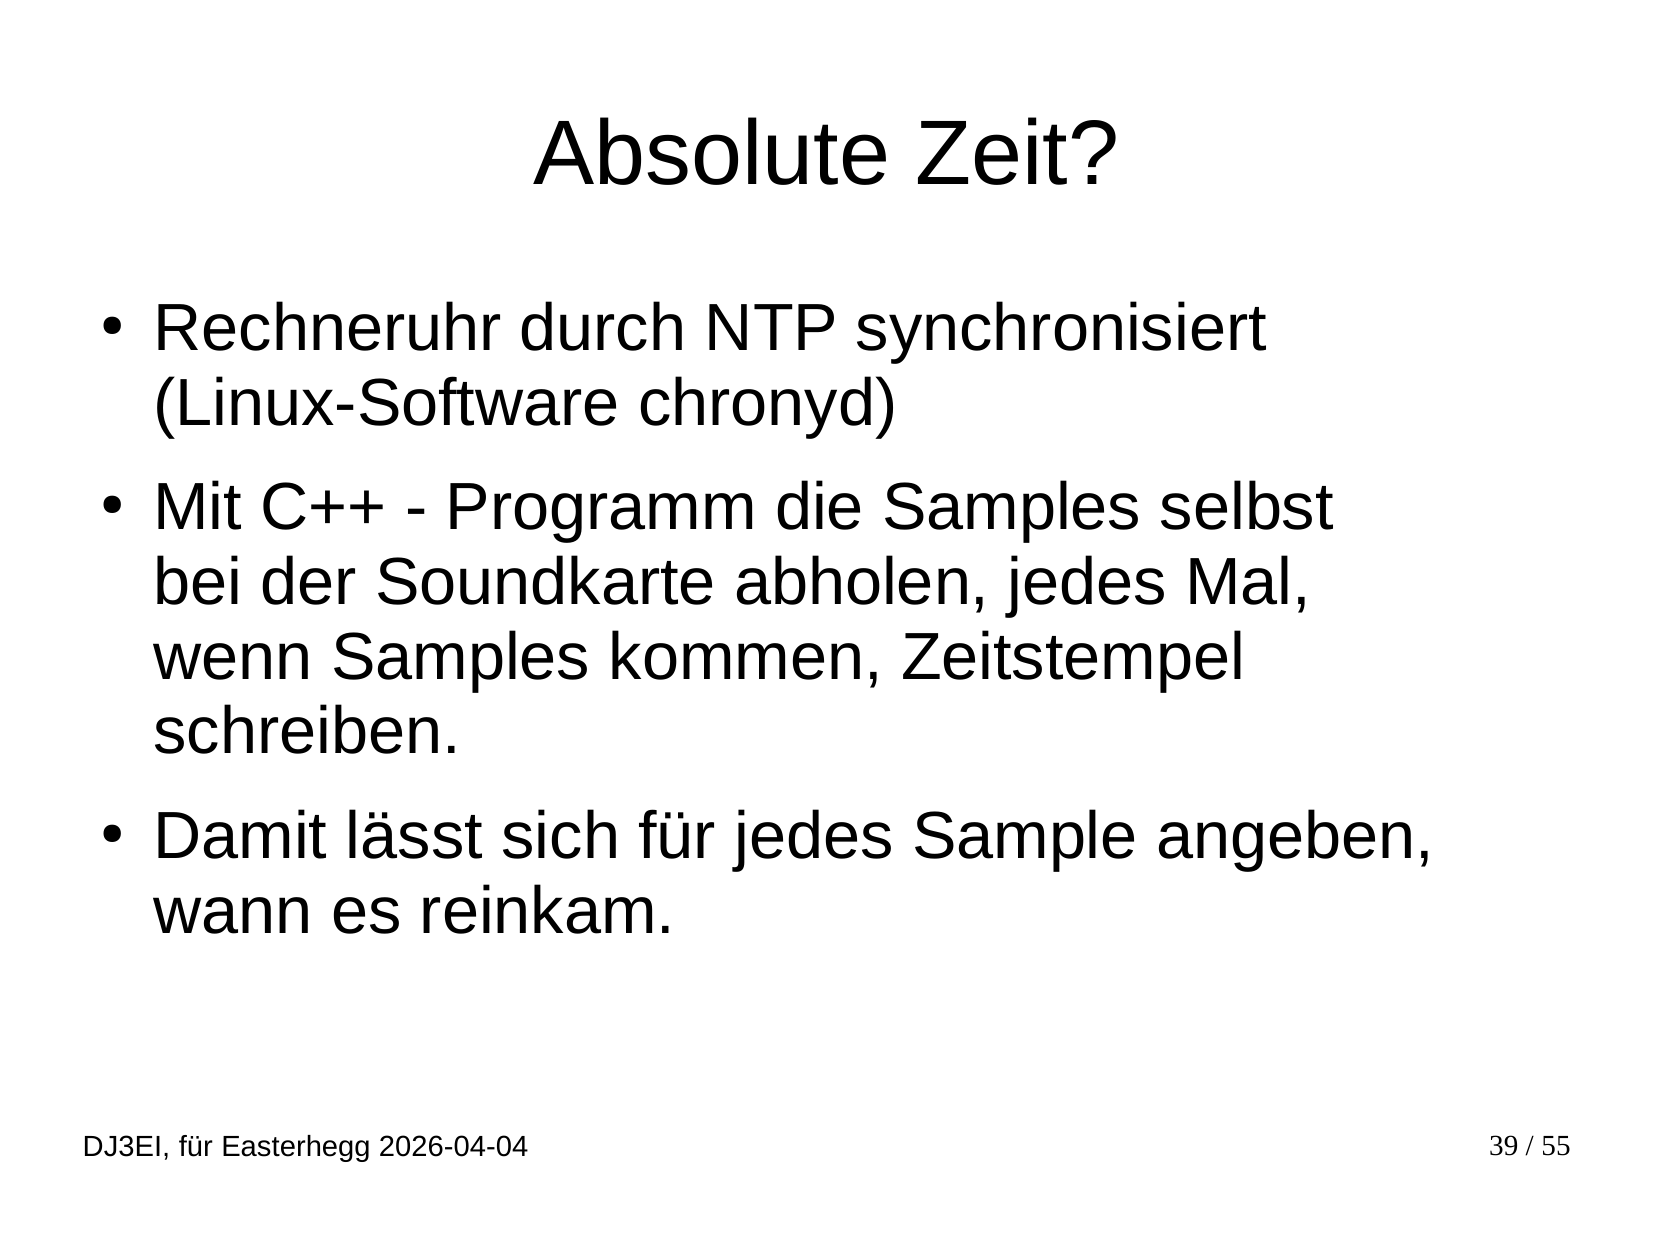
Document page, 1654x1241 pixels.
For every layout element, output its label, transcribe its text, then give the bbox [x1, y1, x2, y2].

list Rechneruhr durch NTP synchronisiert (Linux-Software chronyd) Mit C++ - Programm die Samples selbst bei der Soundkarte abholen, jedes Mal, wenn Samples kommen, Zeitstempel schreiben. Damit lässt sich für jedes Sample angeben, wann es reinkam. [82, 290, 1571, 1010]
title Absolute Zeit? [82, 49, 1571, 257]
